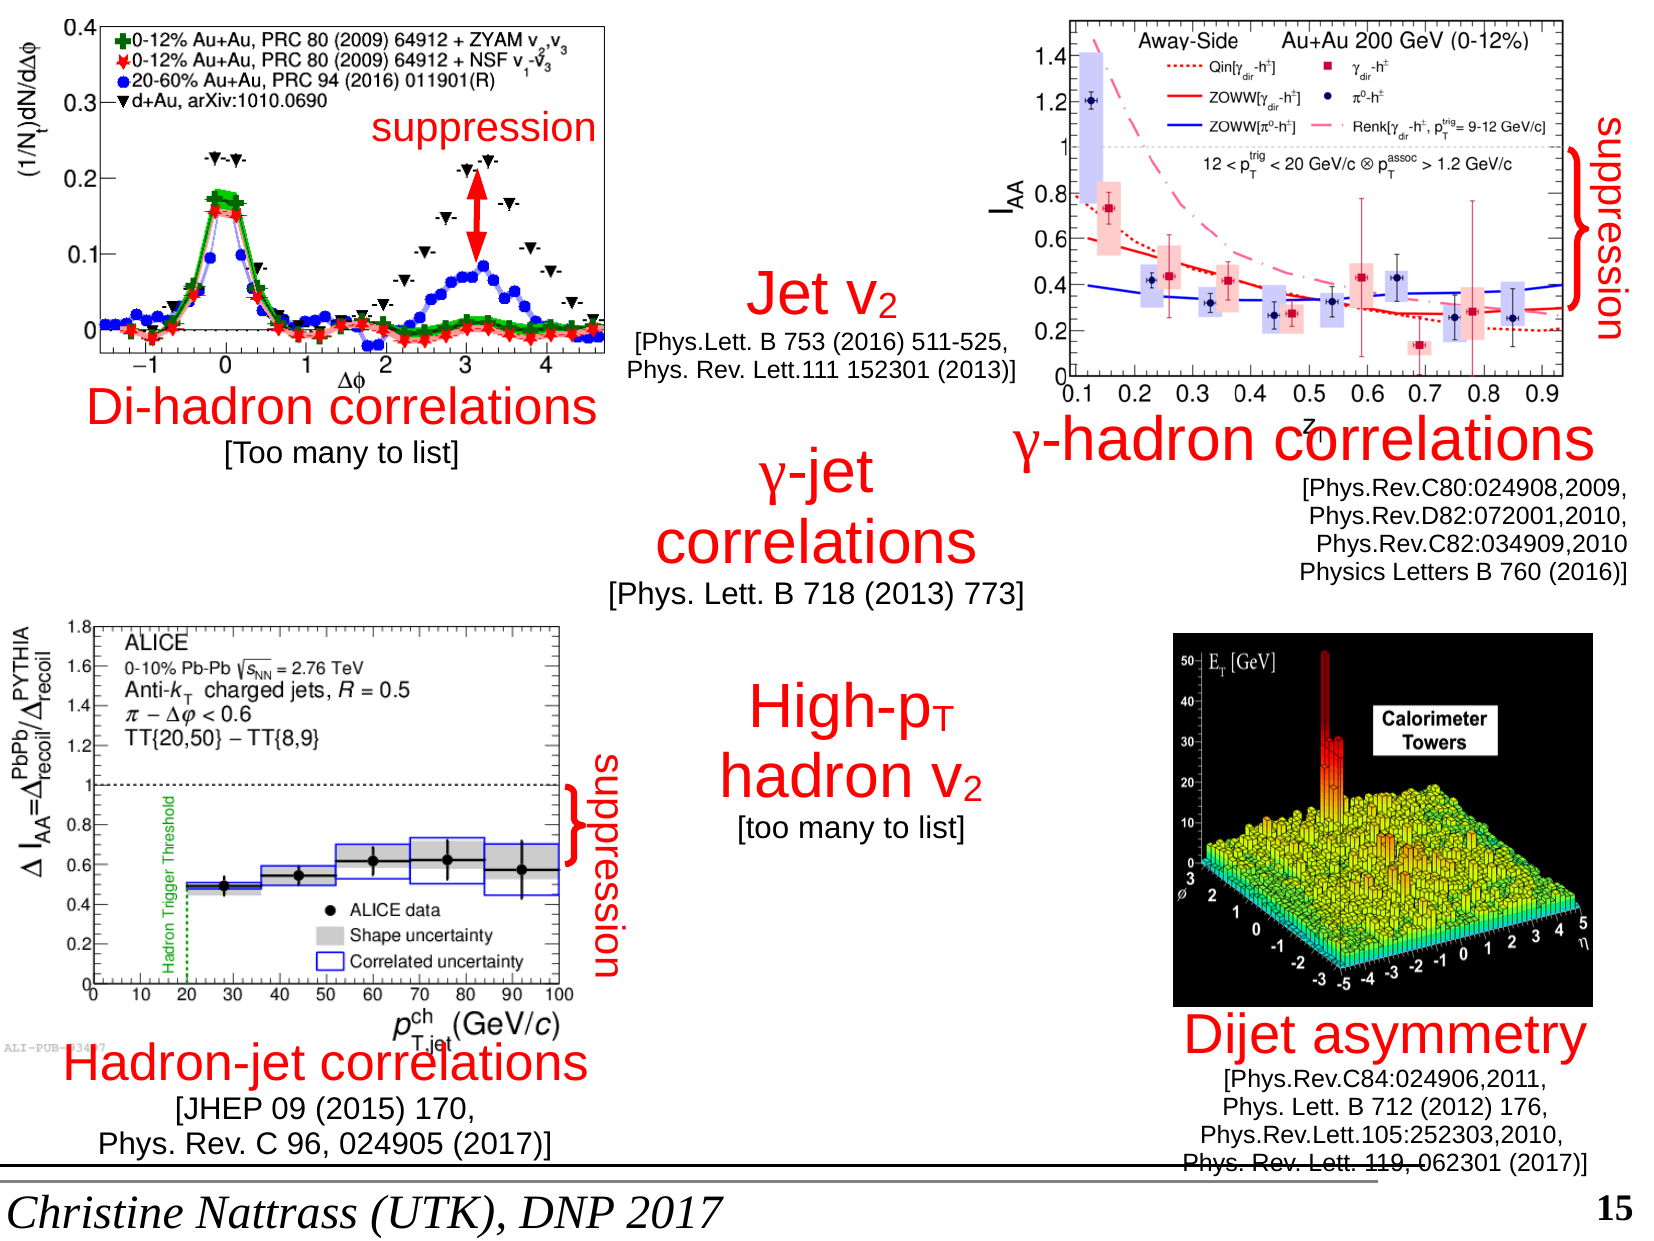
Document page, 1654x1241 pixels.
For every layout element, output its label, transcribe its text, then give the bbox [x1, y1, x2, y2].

text_box suppression [356, 96, 613, 183]
picture [10, 19, 611, 397]
text_box Jet v2 [Phys.Lett. B 753 (2016) 511-525, Phys. Rev. Lett.111 152301 (2013)] [596, 250, 1049, 497]
text_box Dijet asymmetry [Phys.Rev.C84:024906,2011, Phys. Lett. B 712 (2012) 176, Phys.Rev.Lett.105:252303,2010, Phys. Rev. Lett. 119, 062301 (2017)] [1084, 994, 1654, 1241]
picture [1173, 633, 1593, 994]
text_box Di-hadron correlations [Too many to list] [11, 369, 596, 479]
text_box γ-hadron correlations [Phys.Rev.C80:024908,2009, Phys.Rev.D82:072001,2010, Phys.Rev.C82:034909,2010 Physics Letters B 760 (2016)] [1049, 396, 1644, 595]
text_box High-pT hadron v2 [too many to list] [545, 663, 1158, 895]
text_box suppression [555, 895, 641, 996]
text_box γ-jet correlations [Phys. Lett. B 718 (2013) 773] [510, 429, 1124, 620]
picture [1, 579, 621, 1055]
text_box Hadron-jet correlations [JHEP 09 (2015) 170, Phys. Rev. C 96, 024905 (2017)] [39, 1025, 612, 1170]
text_box suppression [1558, 101, 1644, 358]
picture [981, 12, 1574, 396]
